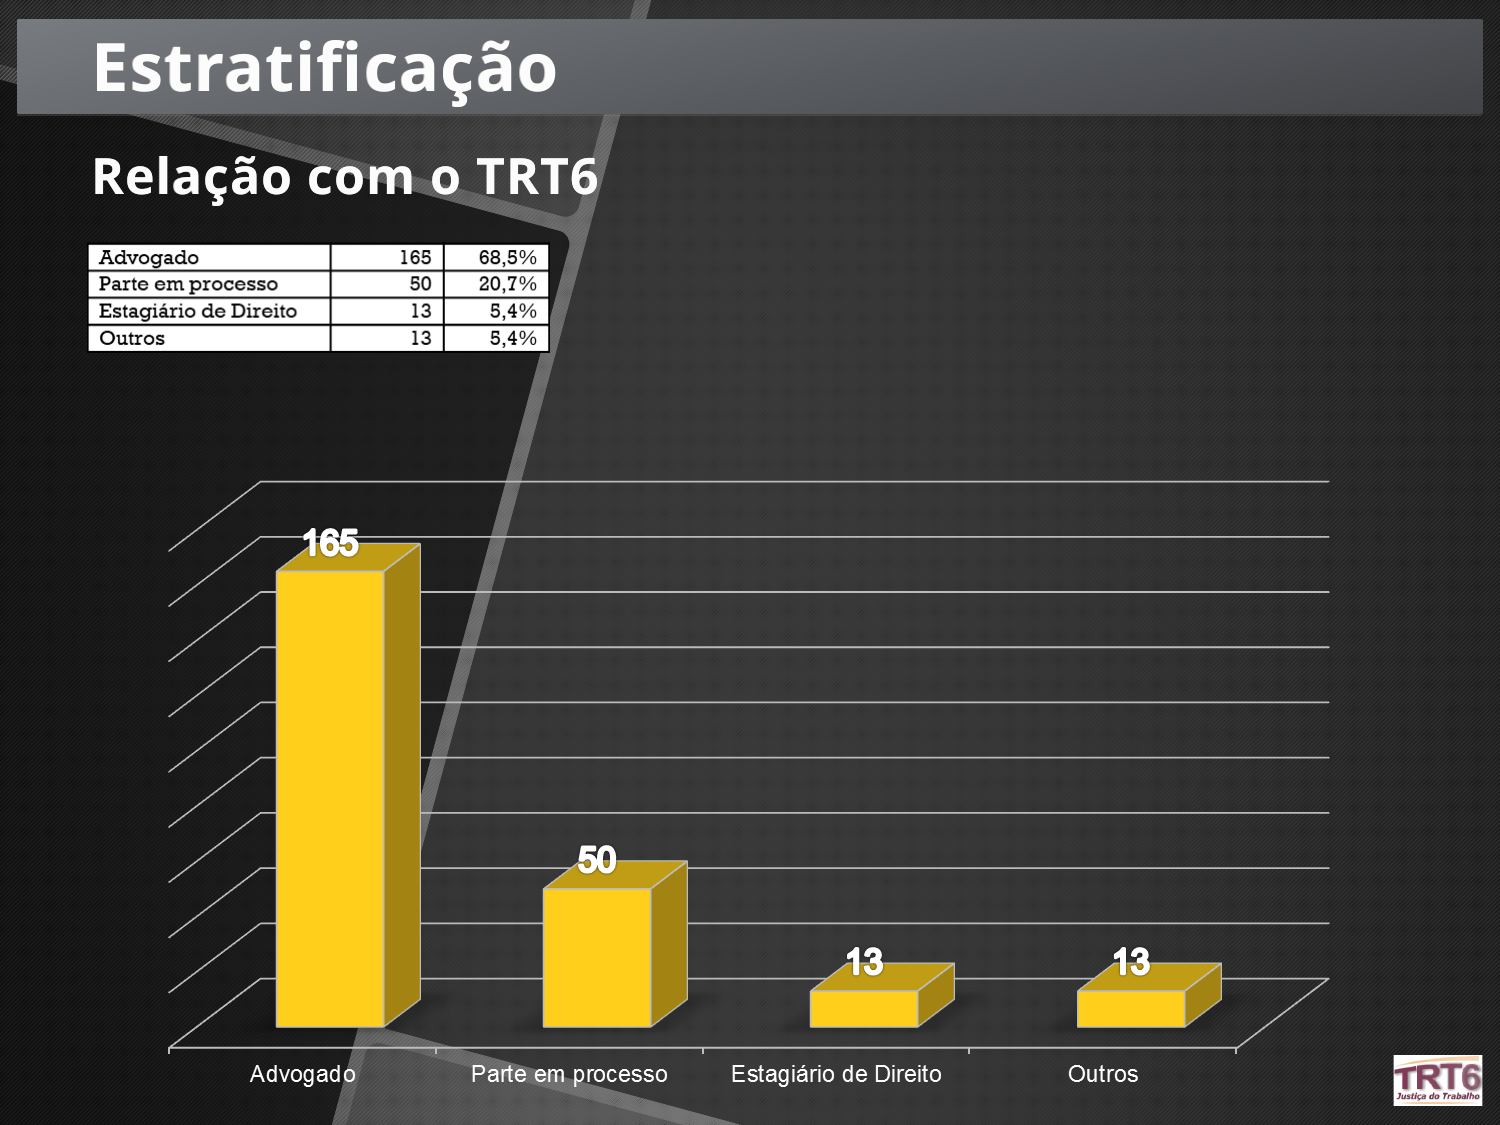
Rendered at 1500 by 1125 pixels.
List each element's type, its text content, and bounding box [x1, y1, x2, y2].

text_box [18, 19, 1482, 114]
text_box Estratificação [77, 18, 1270, 113]
text_box Relação com o TRT6 [77, 137, 1270, 212]
chart [100, 444, 1400, 1113]
picture [1393, 1055, 1483, 1106]
picture [87, 237, 550, 363]
